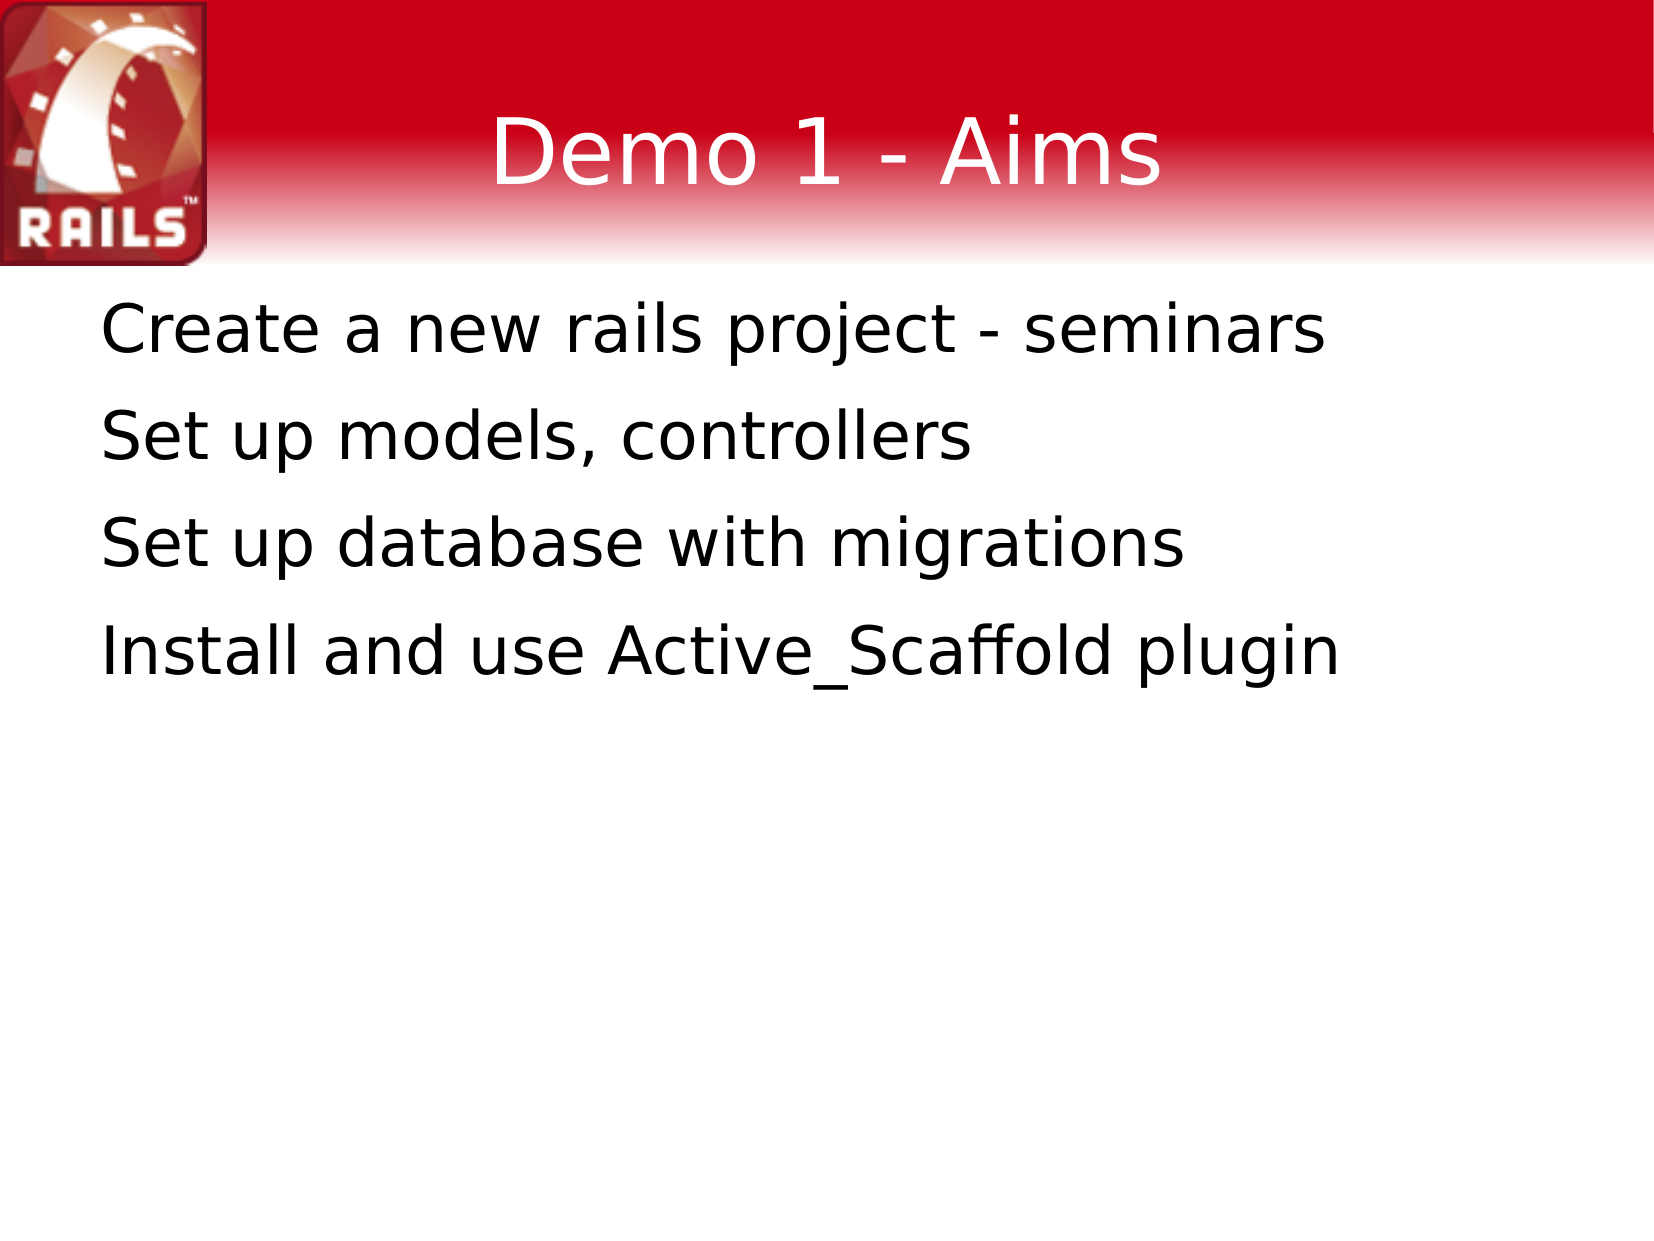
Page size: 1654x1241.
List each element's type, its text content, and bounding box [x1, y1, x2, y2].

title Demo 1 - Aims [82, 56, 1571, 250]
picture [0, 2, 207, 266]
list Create a new rails project - seminars Set up models, controllers Set up database with migrations Install and use Active_Scaffold plugin [82, 290, 1571, 1094]
